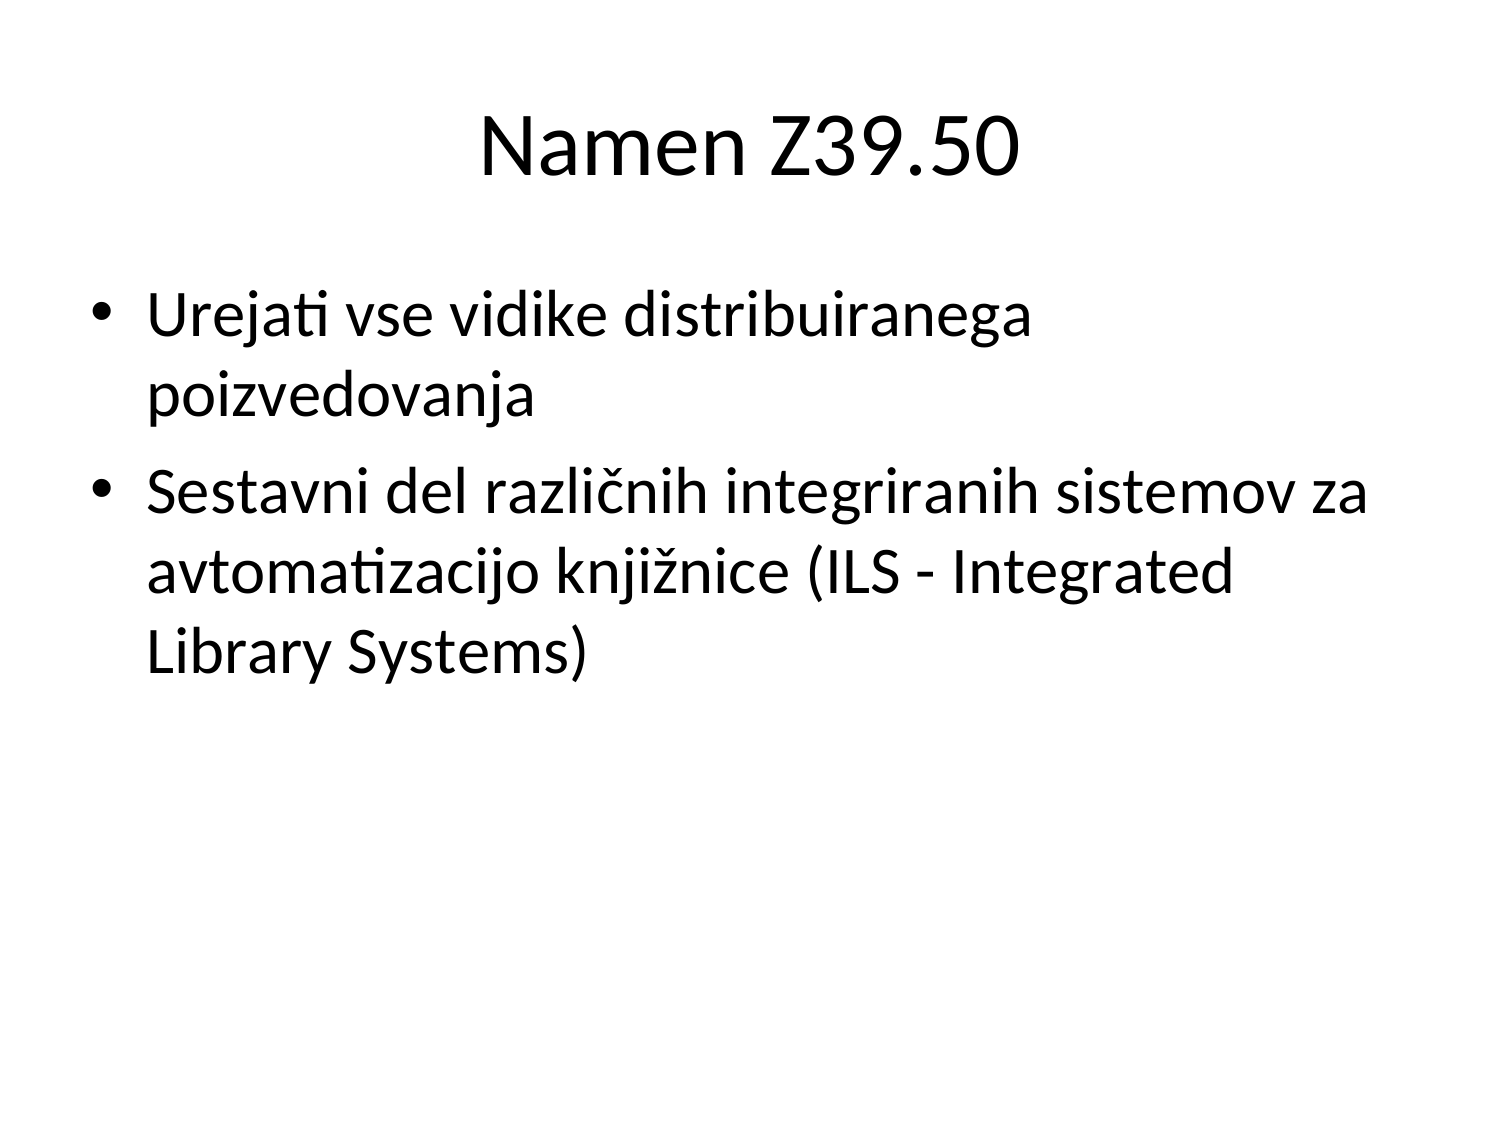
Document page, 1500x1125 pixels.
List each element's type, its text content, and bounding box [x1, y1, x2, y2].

list Urejati vse vidike distribuiranega poizvedovanja Sestavni del različnih integriranih sistemov za avtomatizacijo knjižnice (ILS - Integrated Library Systems) [75, 262, 1426, 1006]
title Namen Z39.50 [75, 45, 1426, 233]
